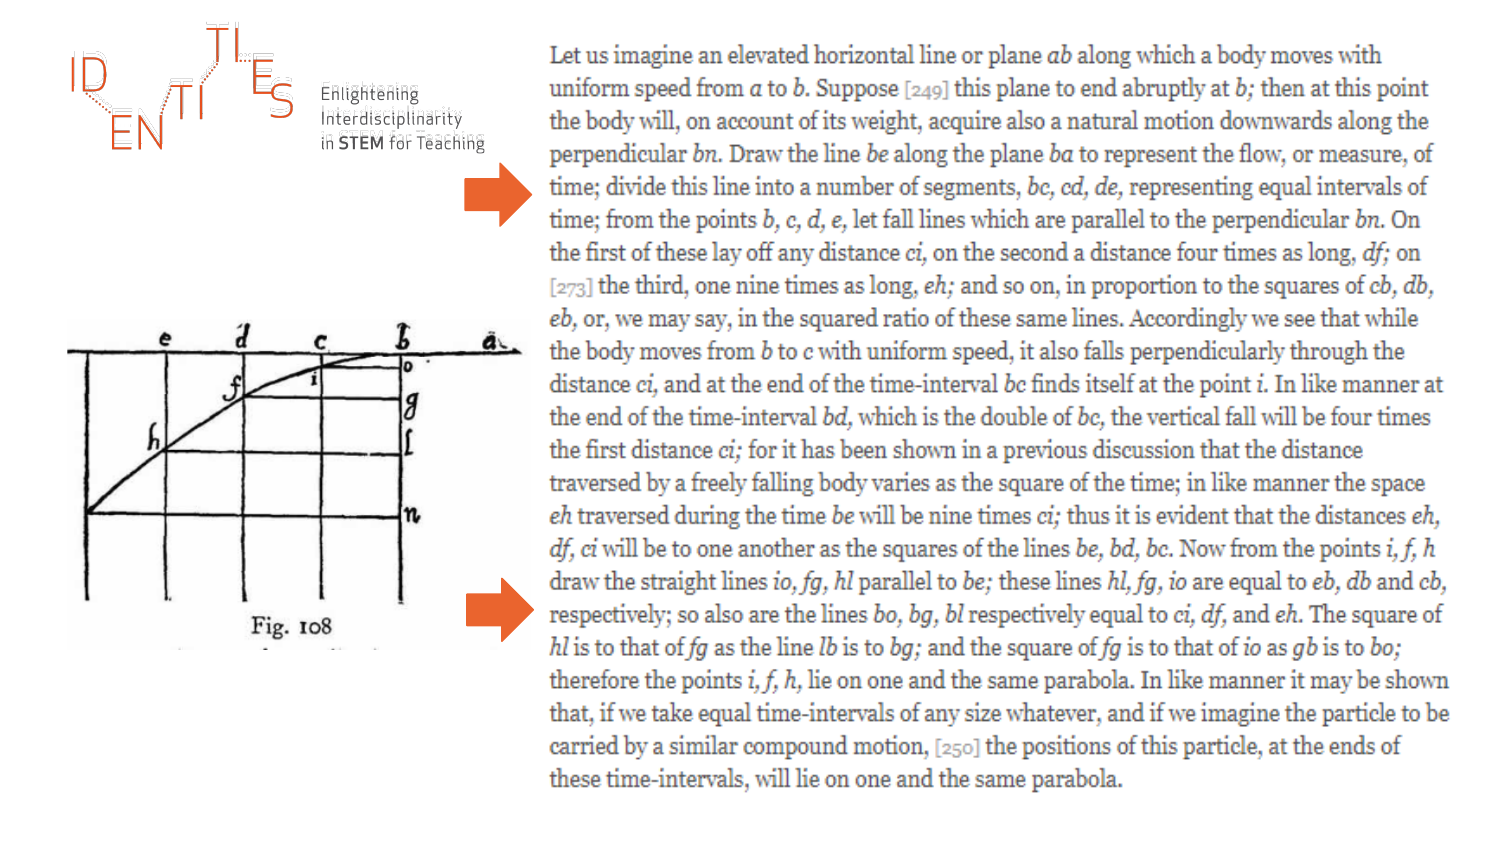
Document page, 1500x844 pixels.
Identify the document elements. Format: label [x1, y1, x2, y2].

picture [71, 18, 485, 157]
picture [50, 36, 1472, 803]
text_box [466, 578, 534, 642]
text_box [465, 163, 532, 227]
